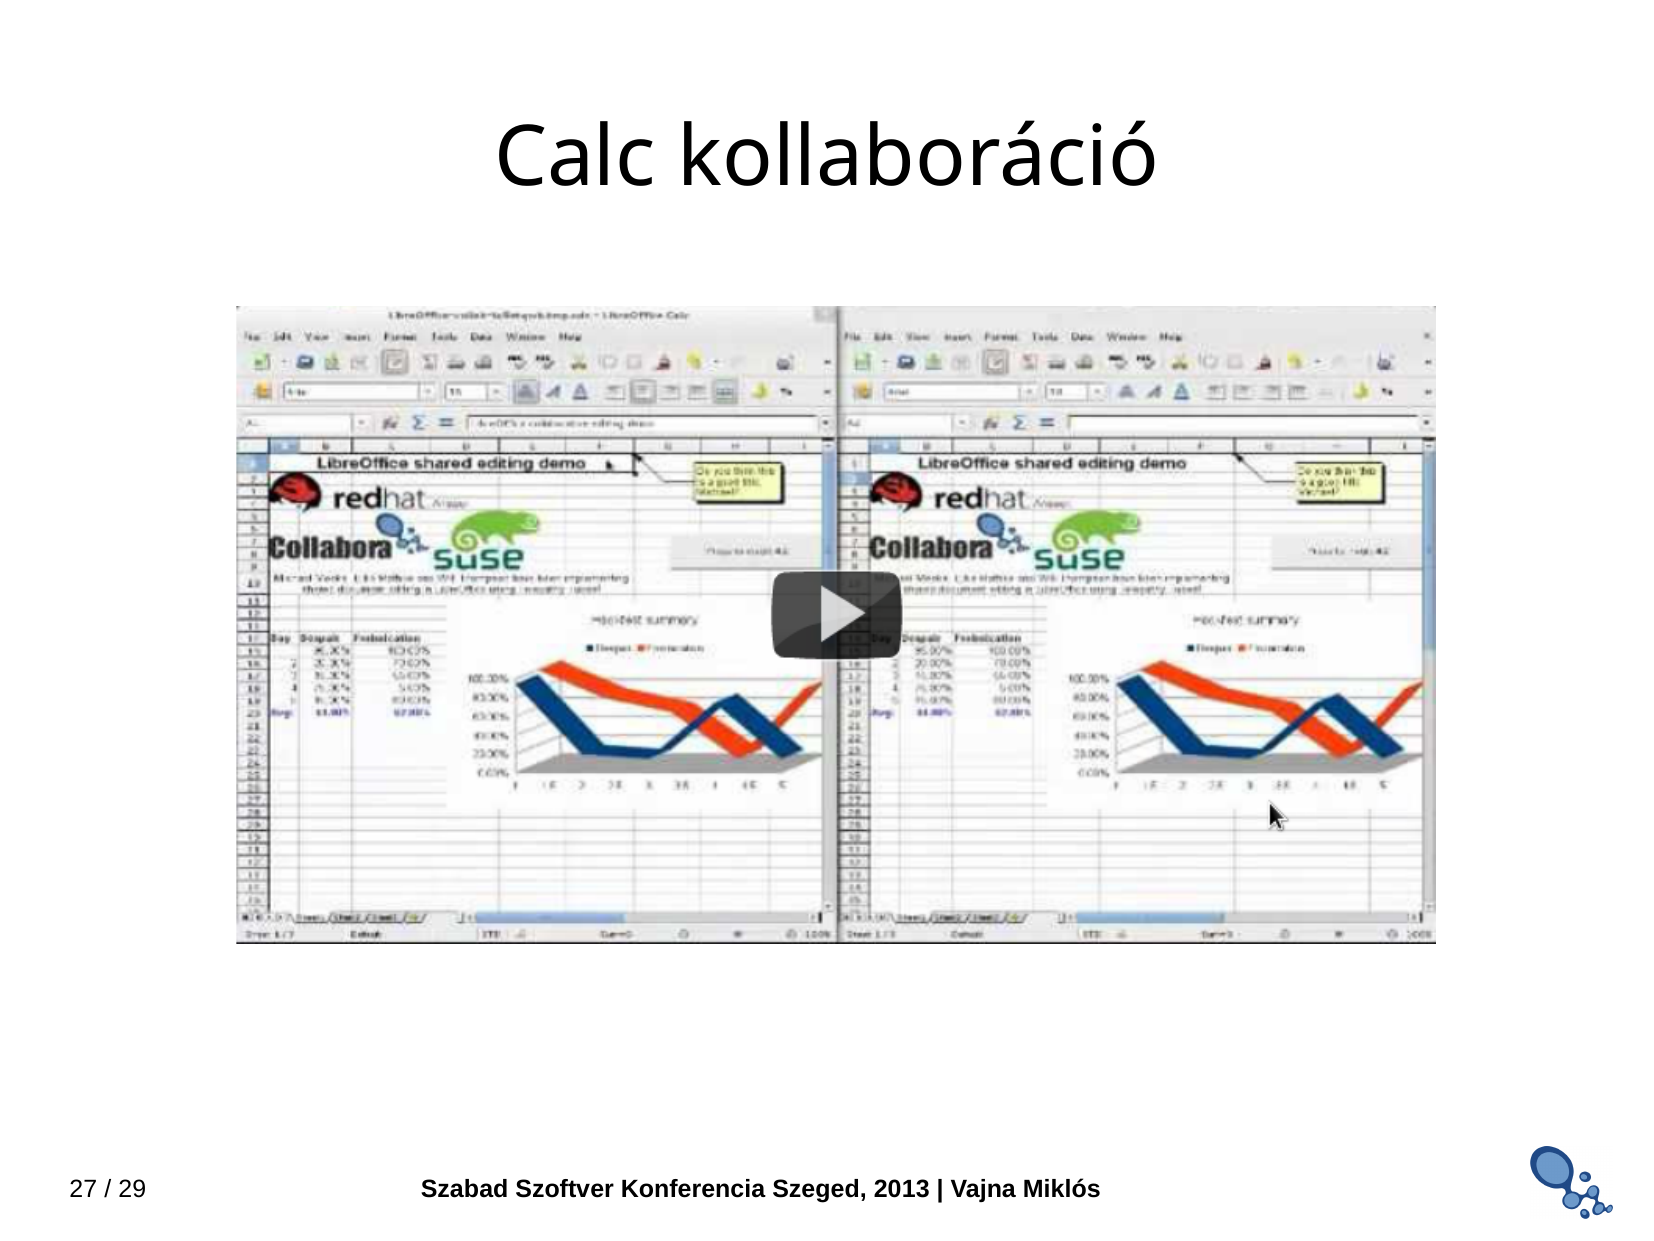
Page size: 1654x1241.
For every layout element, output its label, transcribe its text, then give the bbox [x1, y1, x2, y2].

picture [235, 306, 1436, 944]
title Calc kollaboráció [82, 49, 1571, 257]
picture [1530, 1146, 1613, 1219]
